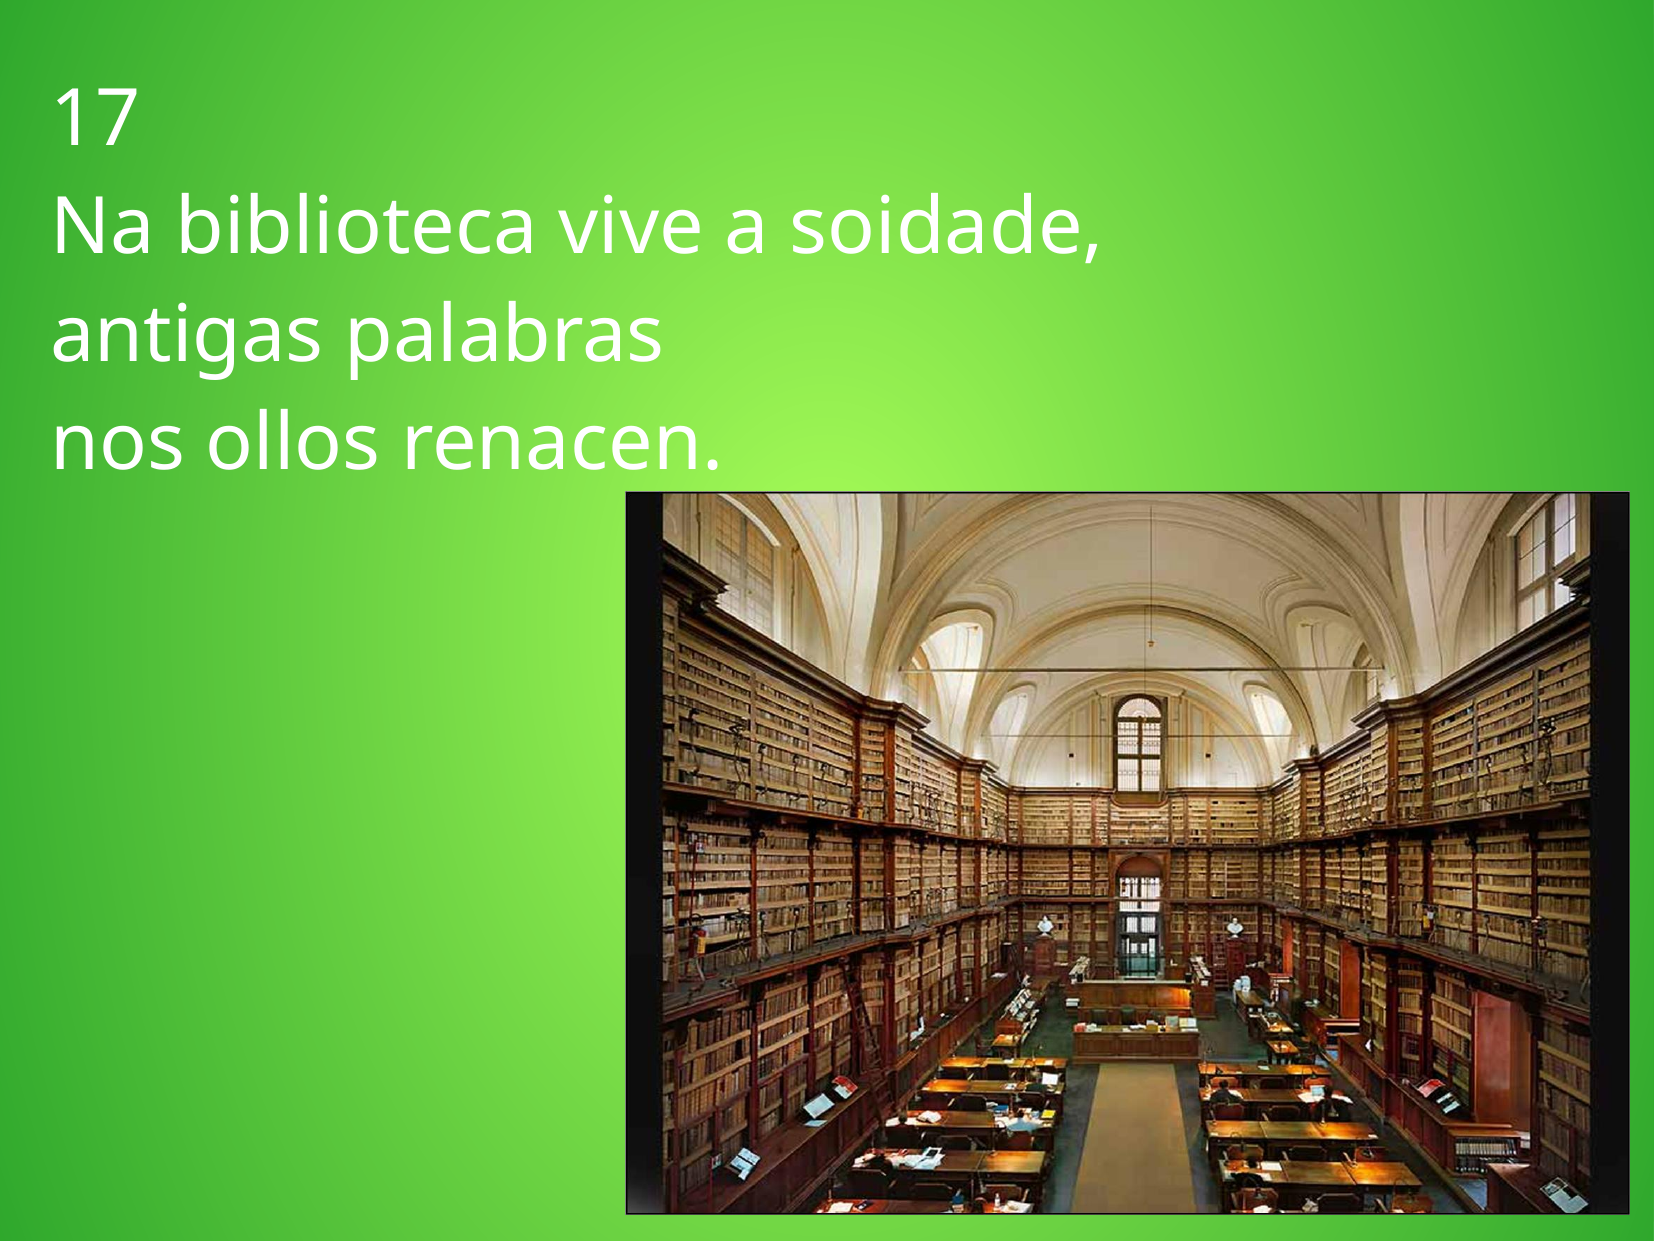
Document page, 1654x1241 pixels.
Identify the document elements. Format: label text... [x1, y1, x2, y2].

text_box 17 Na biblioteca vive a soidade, antigas palabras nos ollos renacen. [35, 53, 1654, 509]
picture [625, 491, 1630, 1215]
